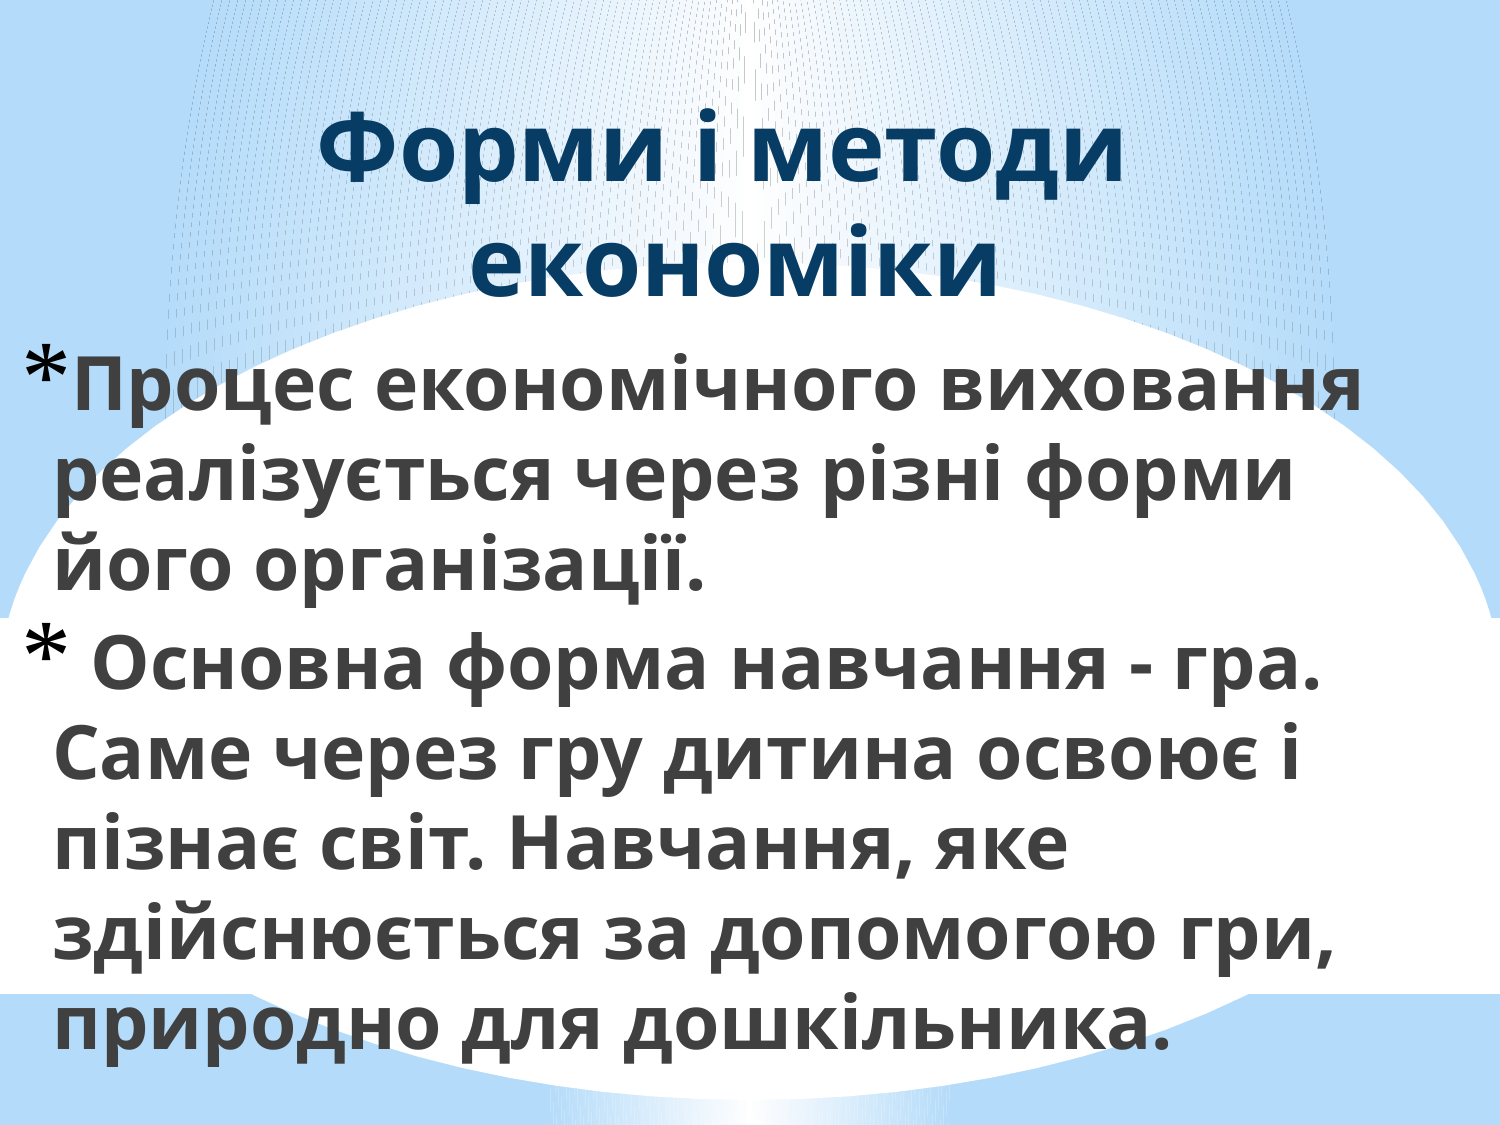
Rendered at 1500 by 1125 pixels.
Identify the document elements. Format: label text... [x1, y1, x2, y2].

title Форми і методи економіки [29, 78, 1442, 266]
list Процес економічного виховання реалізується через різні форми його організації. Основна форма навчання - гра. Саме через гру дитина освоює і пізнає світ. Навчання, яке здійснюється за допомогою гри, природно для дошкільника. [0, 328, 1500, 916]
